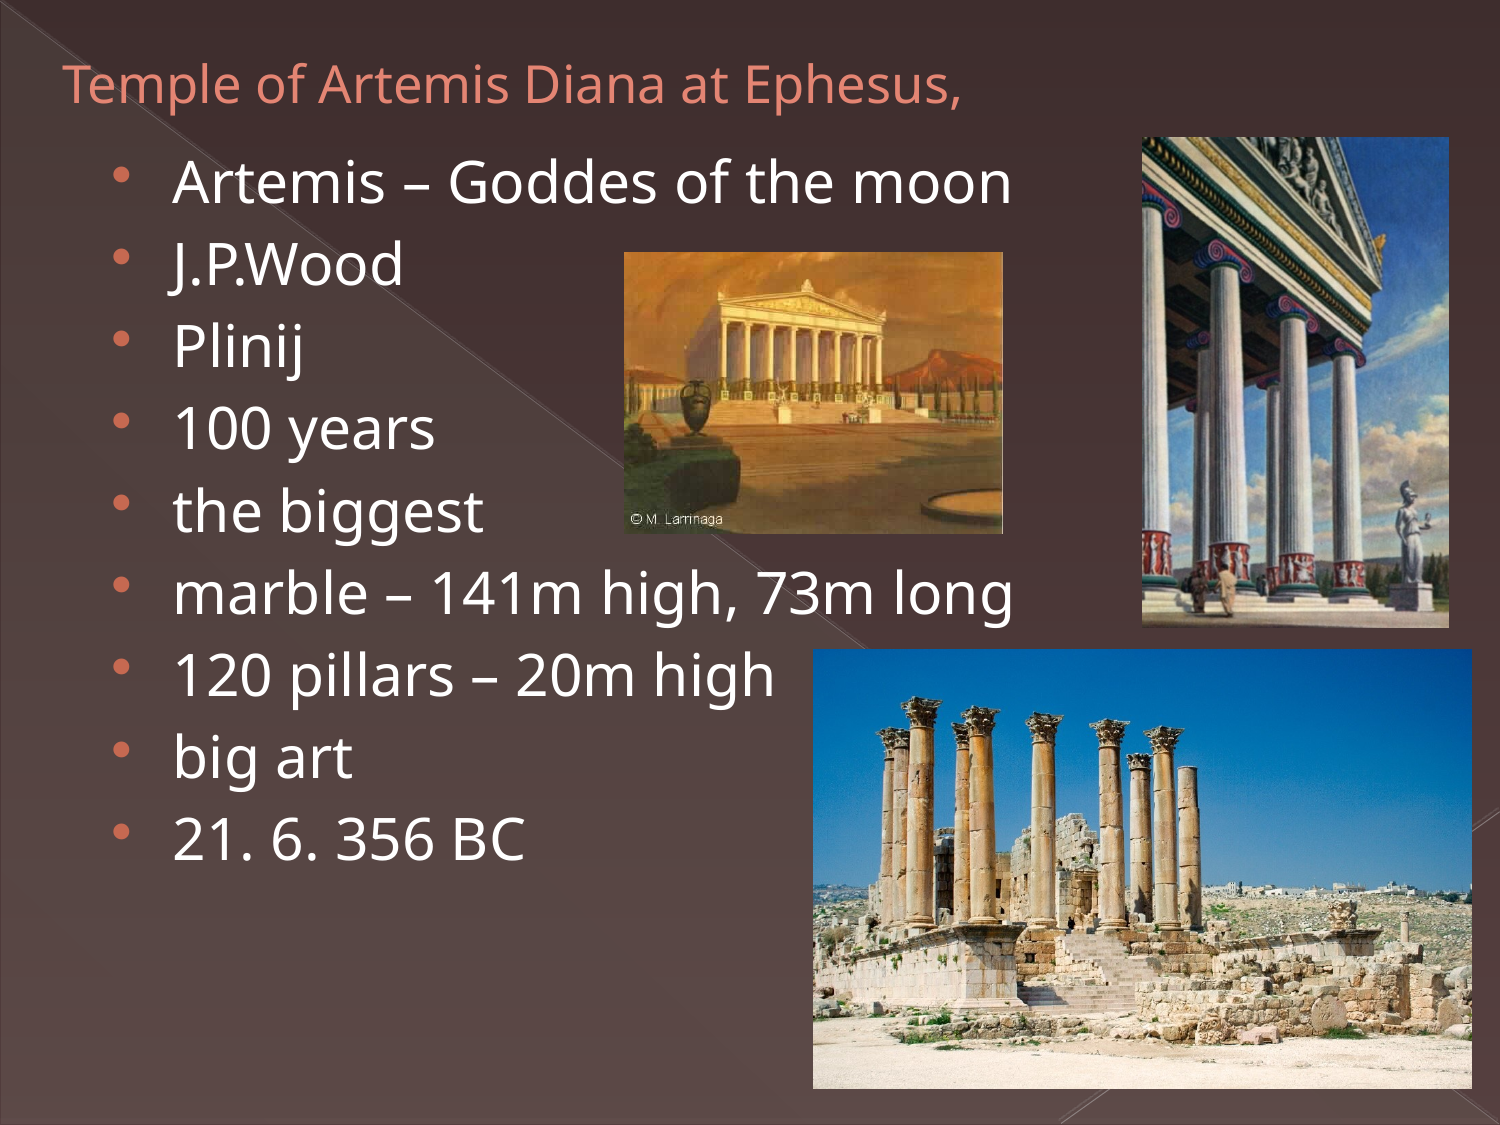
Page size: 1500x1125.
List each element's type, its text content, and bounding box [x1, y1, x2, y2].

picture [1142, 137, 1449, 628]
picture [813, 649, 1472, 1089]
picture [1461, 789, 1467, 796]
title Temple of Artemis Diana at Ephesus, [0, 42, 1500, 185]
list Artemis – Goddes of the moon J.P.Wood Plinij 100 years the biggest marble – 141m high, 73m long 120 pillars – 20m high big art 21. 6. 356 BC [88, 137, 1439, 888]
picture [624, 252, 1003, 535]
